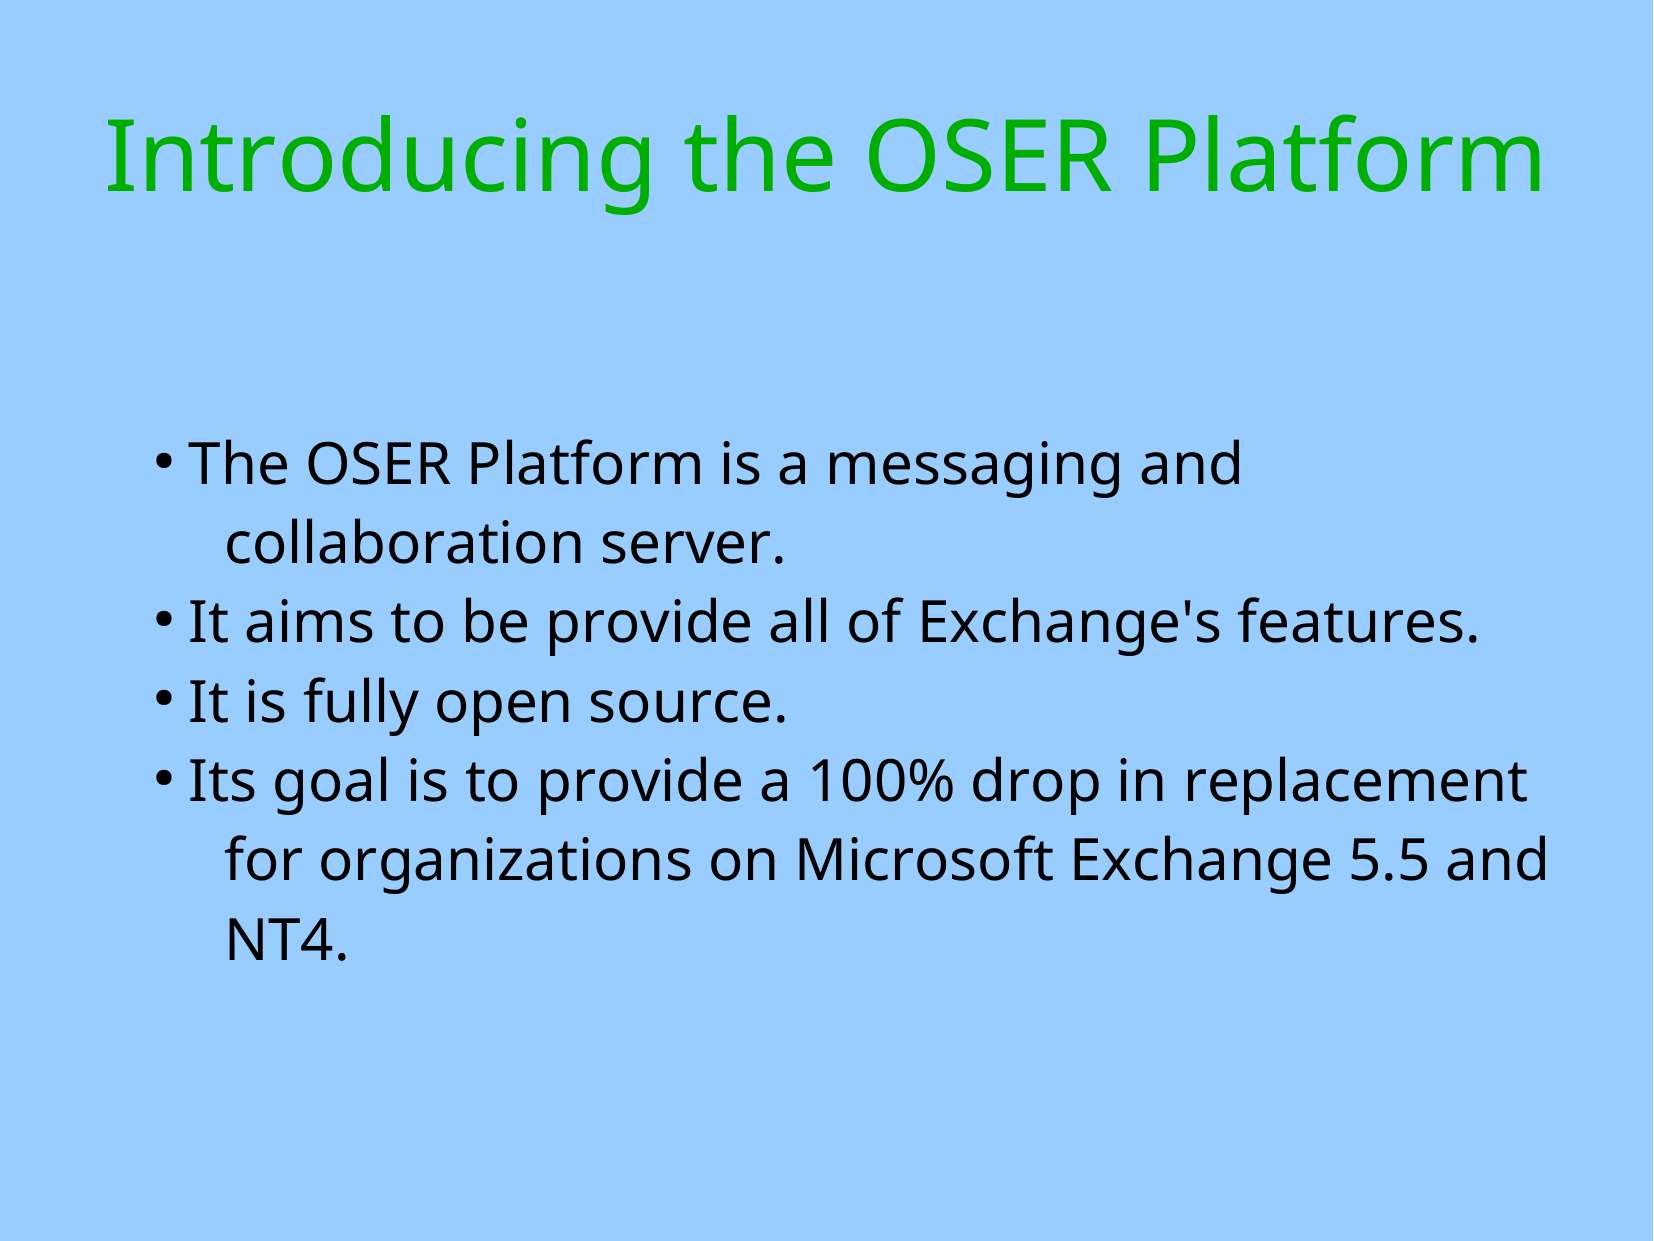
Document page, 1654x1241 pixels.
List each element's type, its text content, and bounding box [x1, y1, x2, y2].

subtitle The OSER Platform is a messaging and collaboration server. It aims to be provide all of Exchange's features. It is fully open source. Its goal is to provide a 100% drop in replacement for organizations on Microsoft Exchange 5.5 and NT4. [82, 290, 1571, 1109]
title Introducing the OSER Platform [82, 49, 1571, 257]
